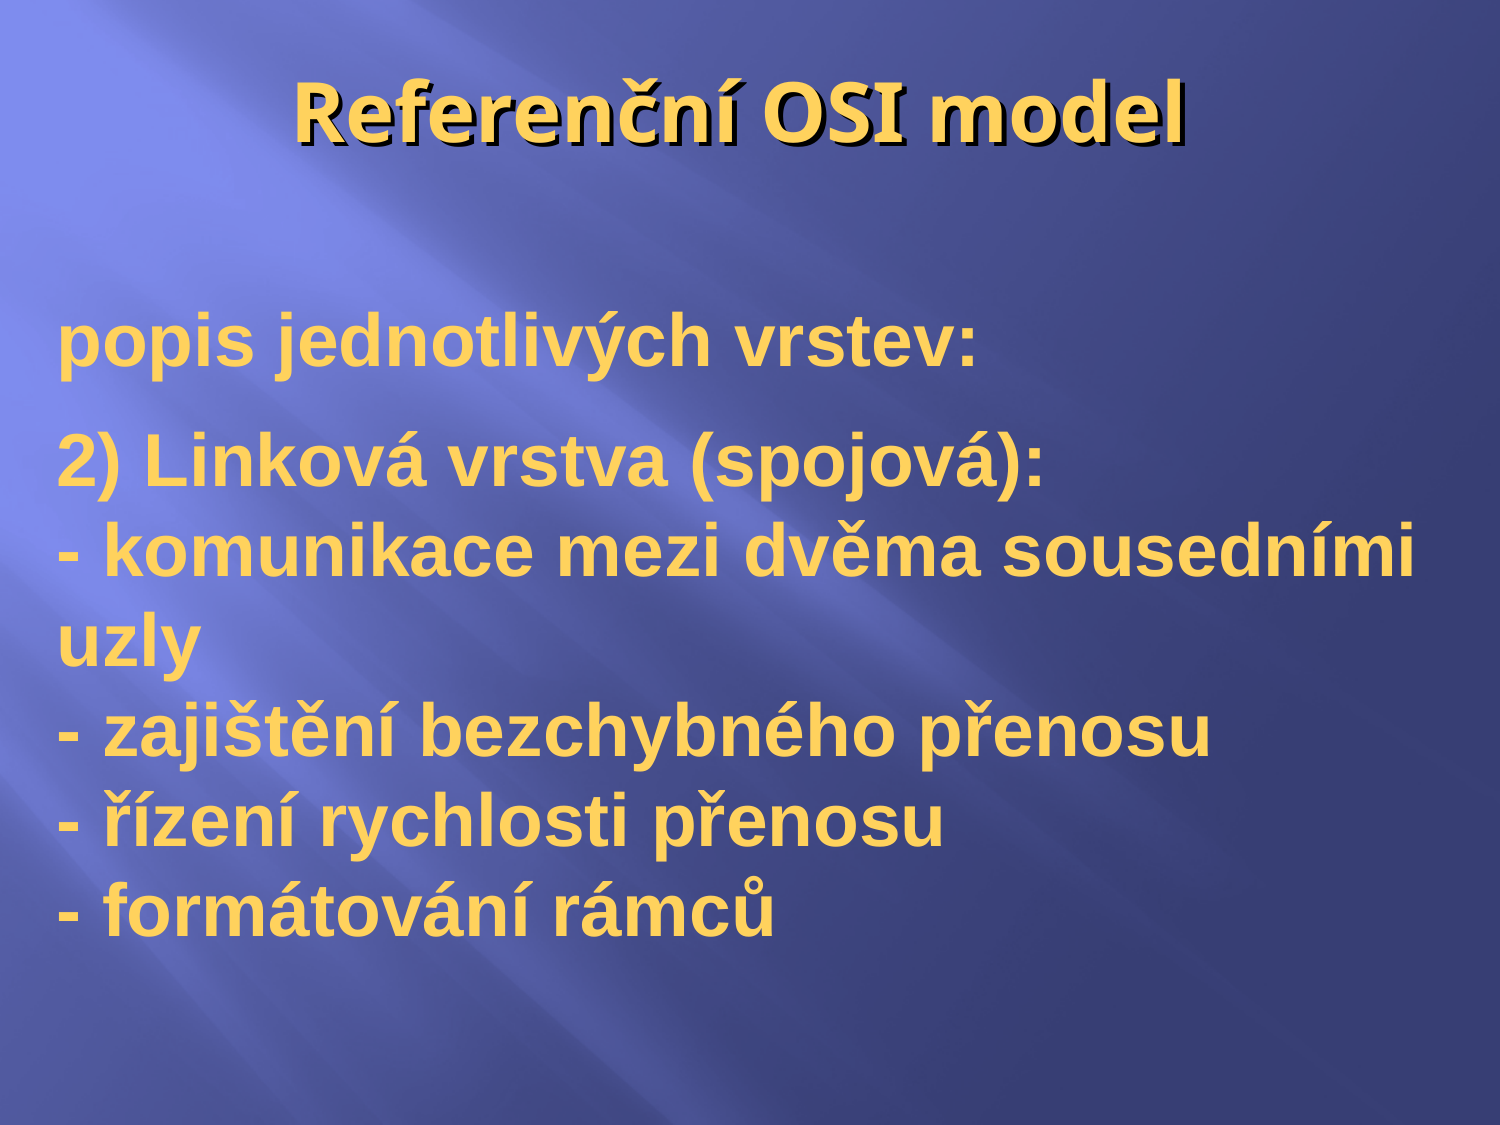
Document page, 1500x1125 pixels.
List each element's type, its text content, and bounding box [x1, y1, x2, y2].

title Referenční OSI model [64, 45, 1436, 172]
text_box popis jednotlivých vrstev: 2) Linková vrstva (spojová): - komunikace mezi dvěma sousedními uzly - zajištění bezchybného přenosu - řízení rychlosti přenosu - formátování rámců [41, 172, 1459, 1071]
